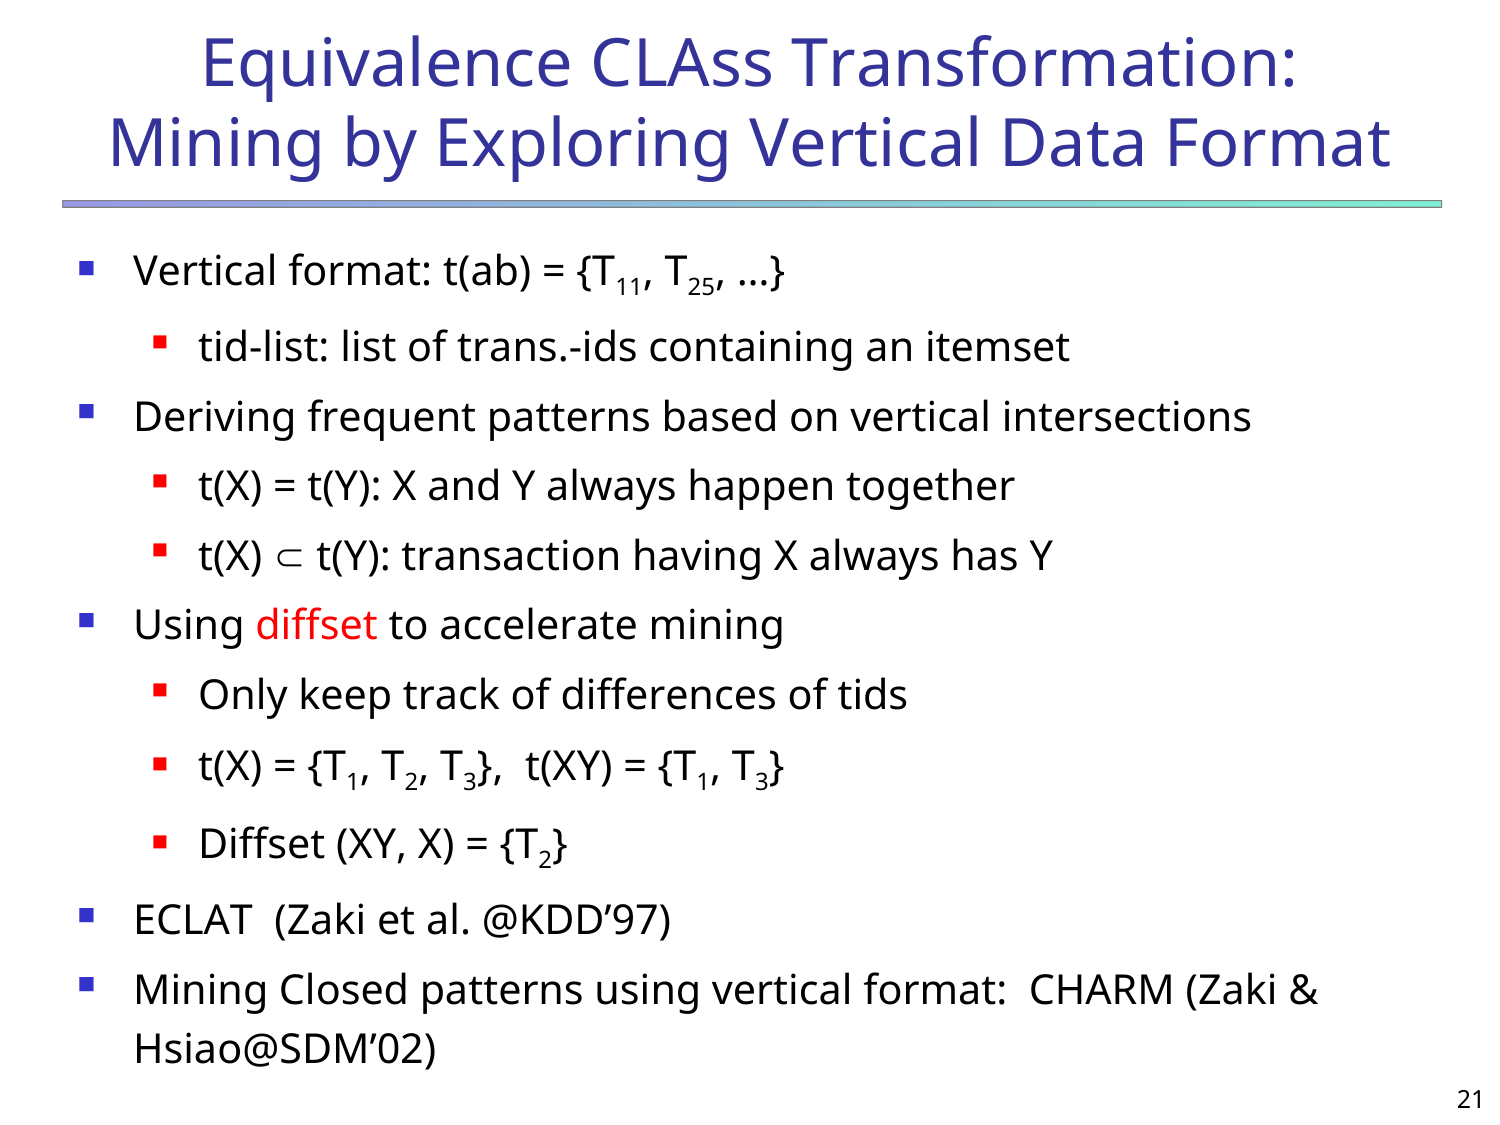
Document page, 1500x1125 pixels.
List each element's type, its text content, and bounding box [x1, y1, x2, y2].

title Equivalence CLAss Transformation: Mining by Exploring Vertical Data Format [0, 12, 1500, 188]
text_box <number> [1187, 1062, 1500, 1125]
list Vertical format: t(ab) = {T11, T25, …} tid-list: list of trans.-ids containing an itemset Deriving frequent patterns based on vertical intersections t(X) = t(Y): X and Y always happen together t(X)  t(Y): transaction having X always has Y Using diffset to accelerate mining Only keep track of differences of tids t(X) = {T1, T2, T3}, t(XY) = {T1, T3} Diffset (XY, X) = {T2} ECLAT (Zaki et al. @KDD’97) Mining Closed patterns using vertical format: CHARM (Zaki & Hsiao@SDM’02) [62, 224, 1438, 1078]
